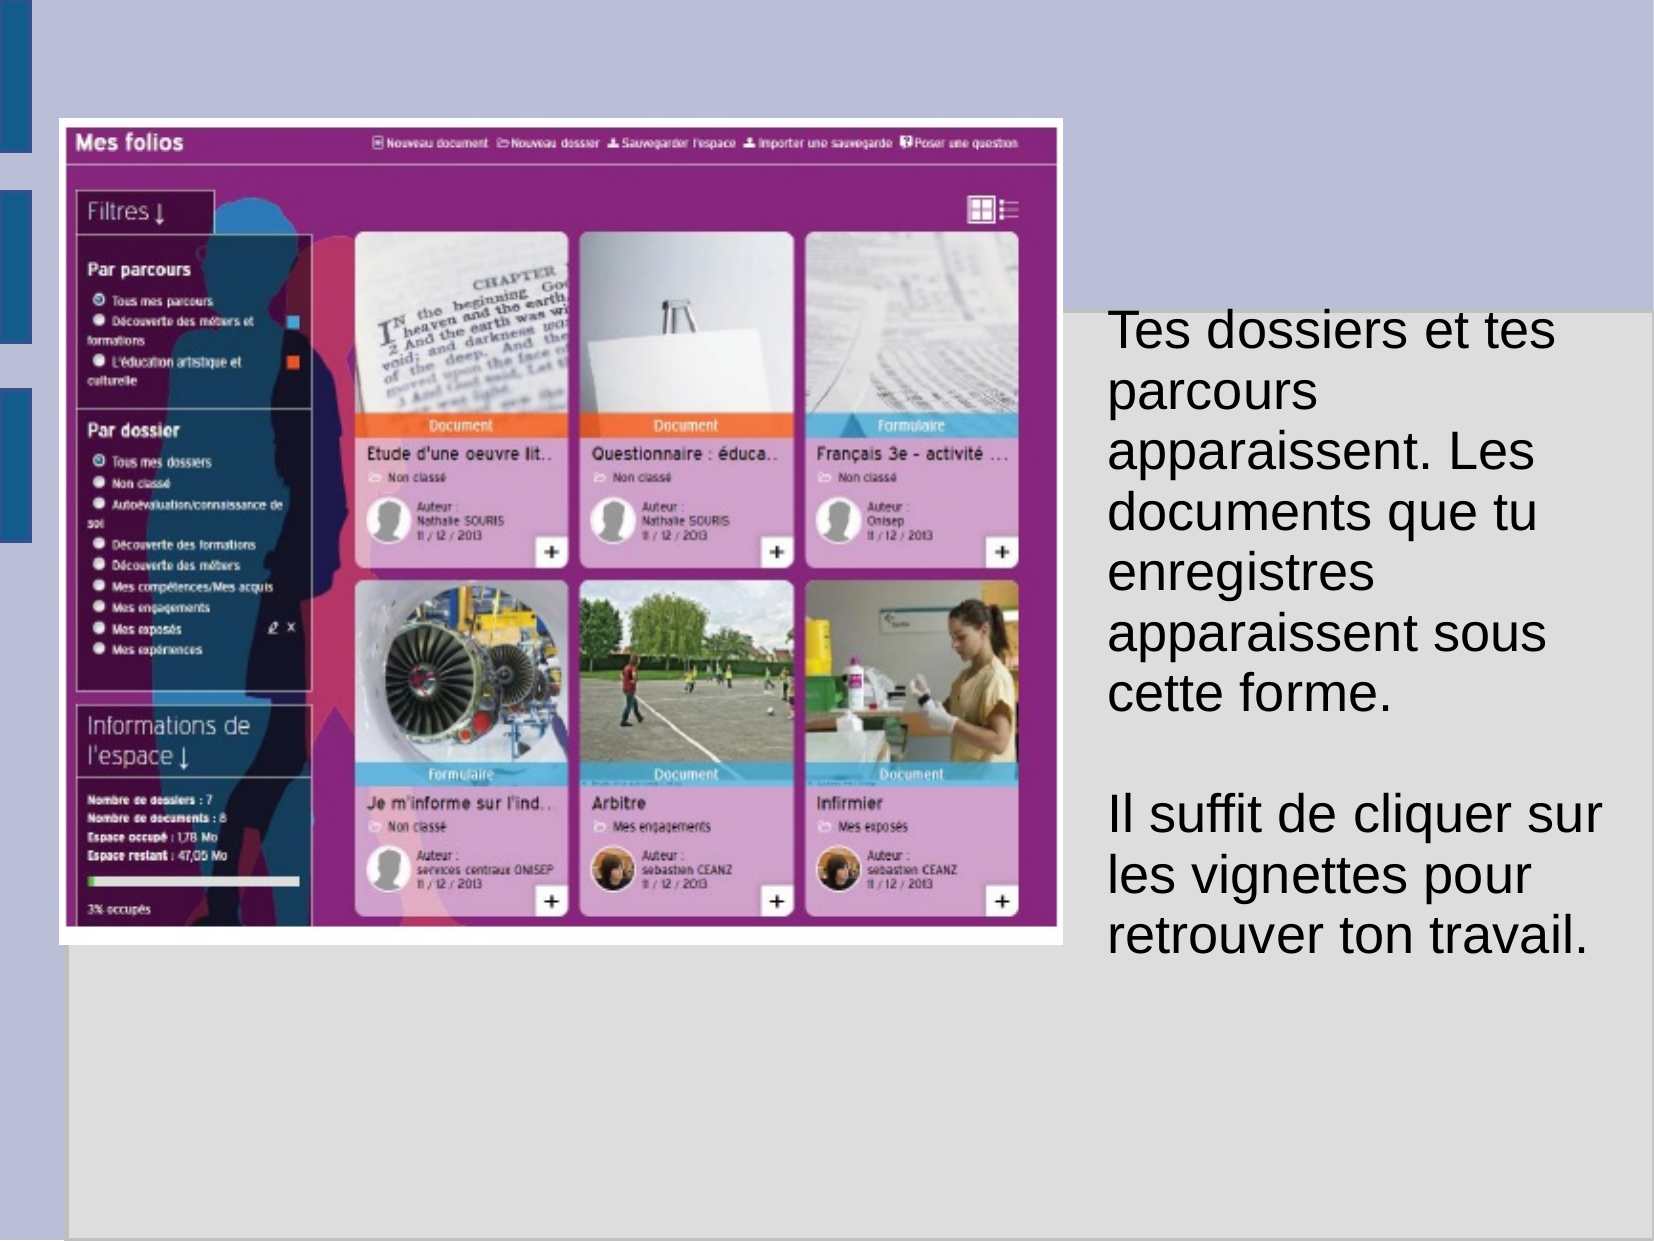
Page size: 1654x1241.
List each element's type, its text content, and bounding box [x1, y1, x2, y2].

picture [59, 118, 1063, 945]
text_box Tes dossiers et tes parcours apparaissent. Les documents que tu enregistres apparaissent sous cette forme. Il suffit de cliquer sur les vignettes pour retrouver ton travail. [1092, 231, 1625, 975]
